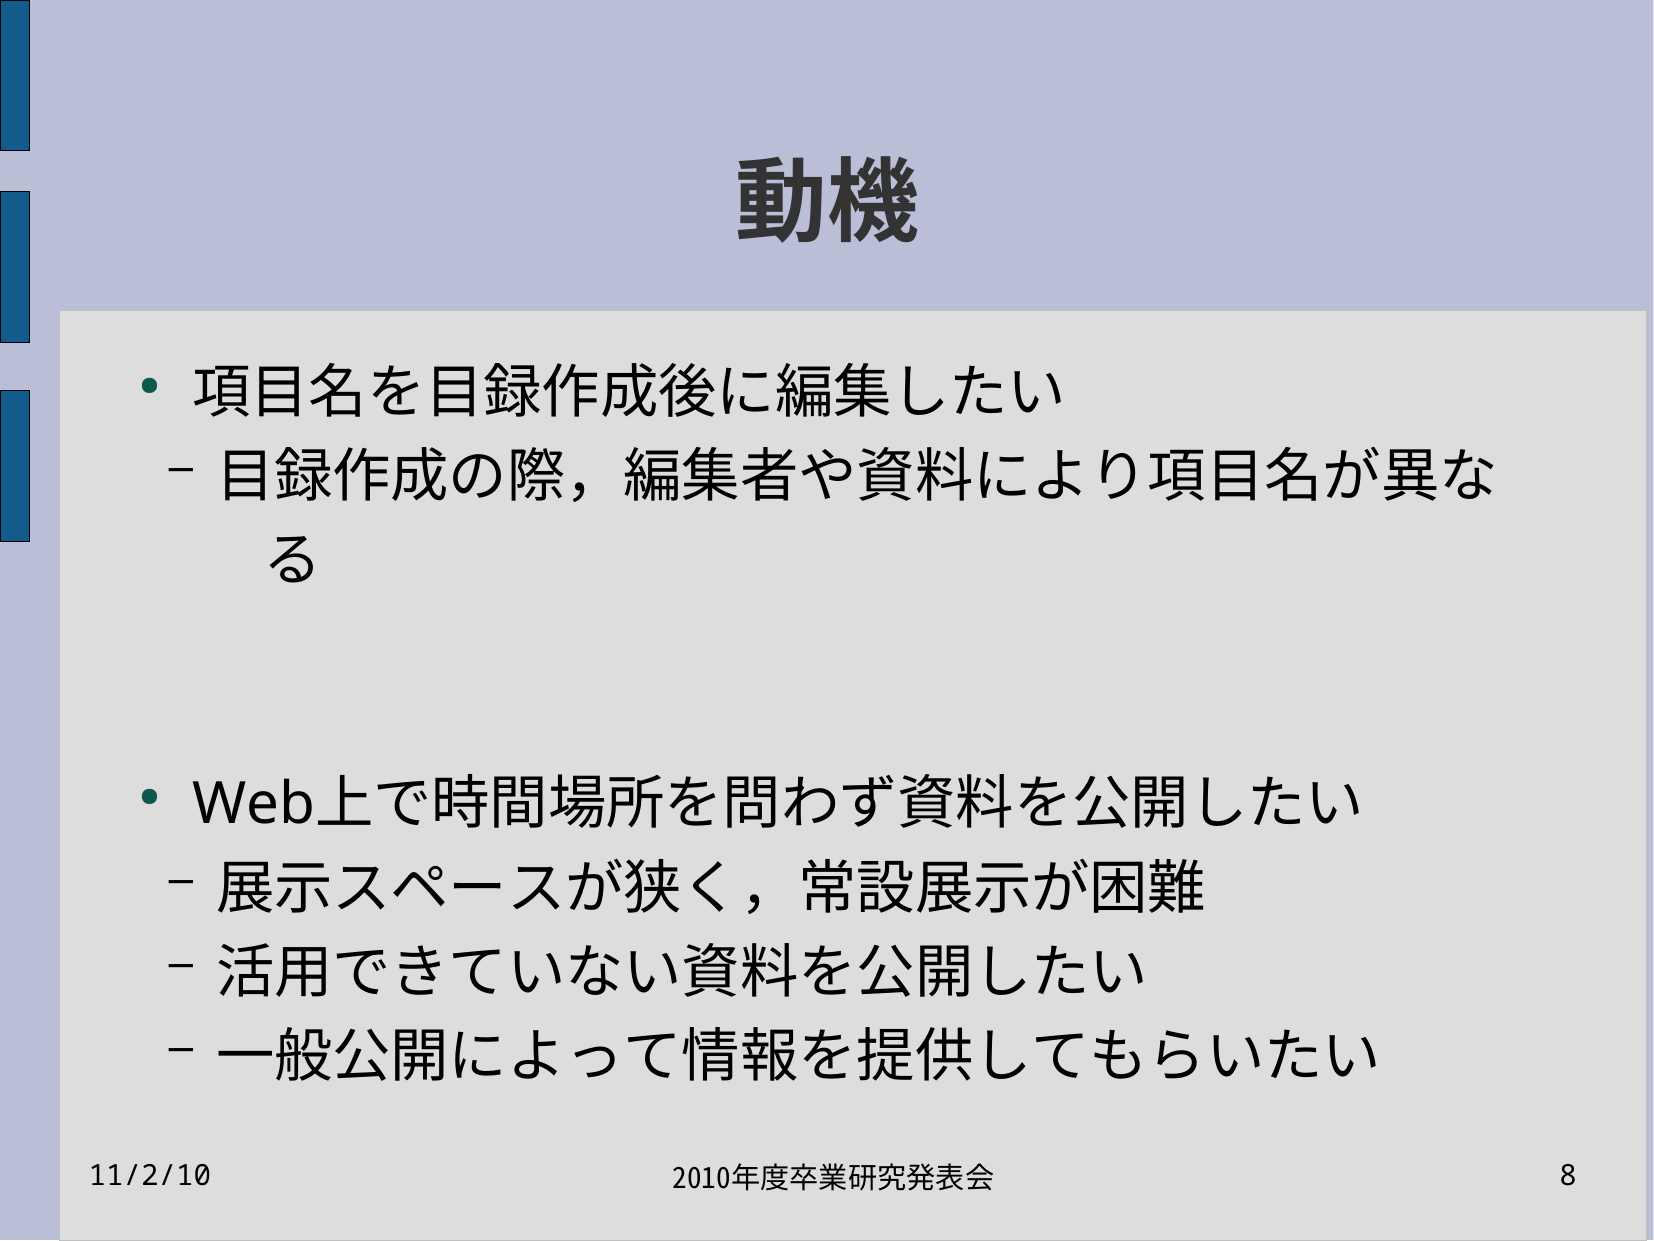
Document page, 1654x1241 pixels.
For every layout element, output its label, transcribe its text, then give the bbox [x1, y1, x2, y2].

title 動機 [121, 98, 1534, 291]
list 項目名を目録作成後に編集したい 目録作成の際，編集者や資料により項目名が異なる Web上で時間場所を問わず資料を公開したい 展示スペースが狭く，常設展示が困難 活用できていない資料を公開したい 一般公開によって情報を提供してもらいたい [121, 344, 1534, 1149]
